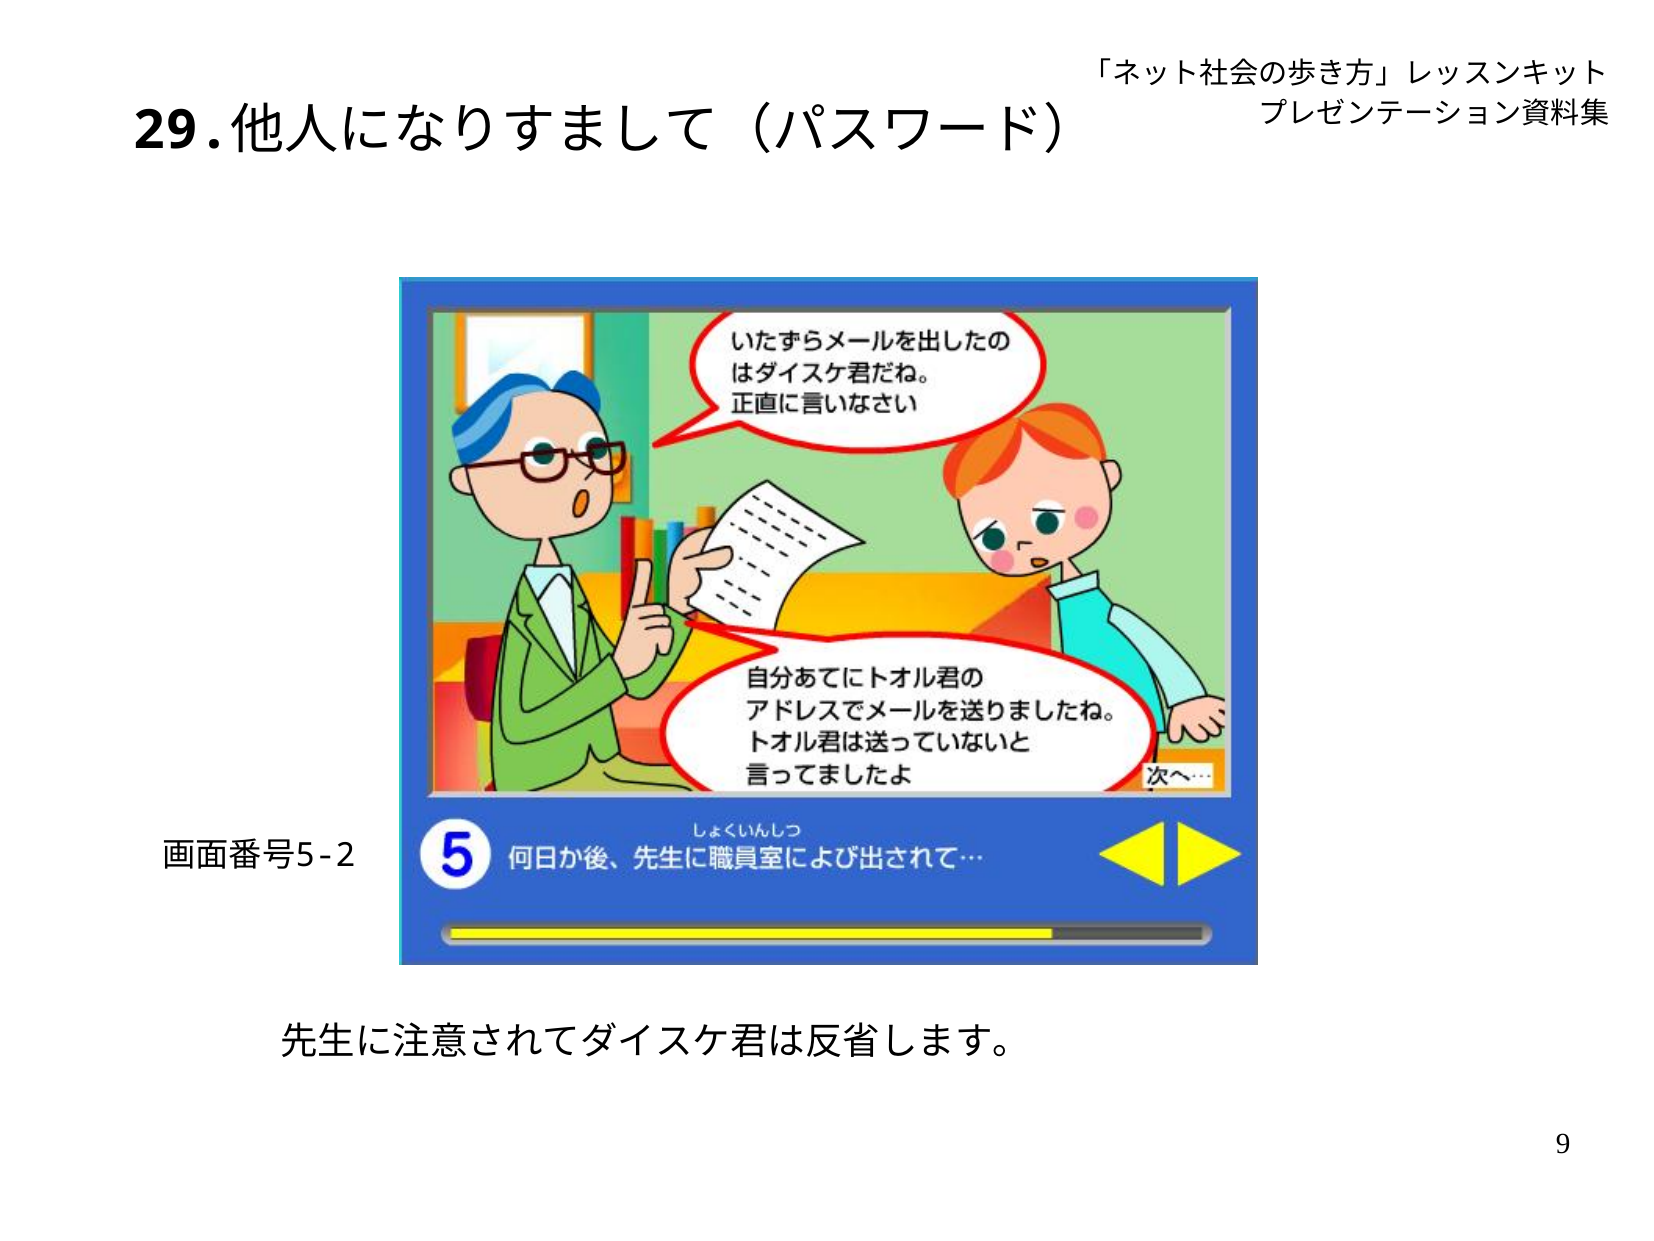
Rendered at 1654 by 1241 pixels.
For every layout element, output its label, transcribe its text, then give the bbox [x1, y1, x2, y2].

text_box 先生に注意されてダイスケ君は反省します。 [265, 1003, 1447, 1074]
text_box 「ネット社会の歩き方」レッスンキット プレゼンテーション資料集 [1062, 44, 1625, 139]
picture [399, 277, 1258, 965]
text_box 29.他人になりすまして（パスワード） [118, 88, 1241, 169]
text_box 画面番号5-2 [147, 826, 384, 882]
